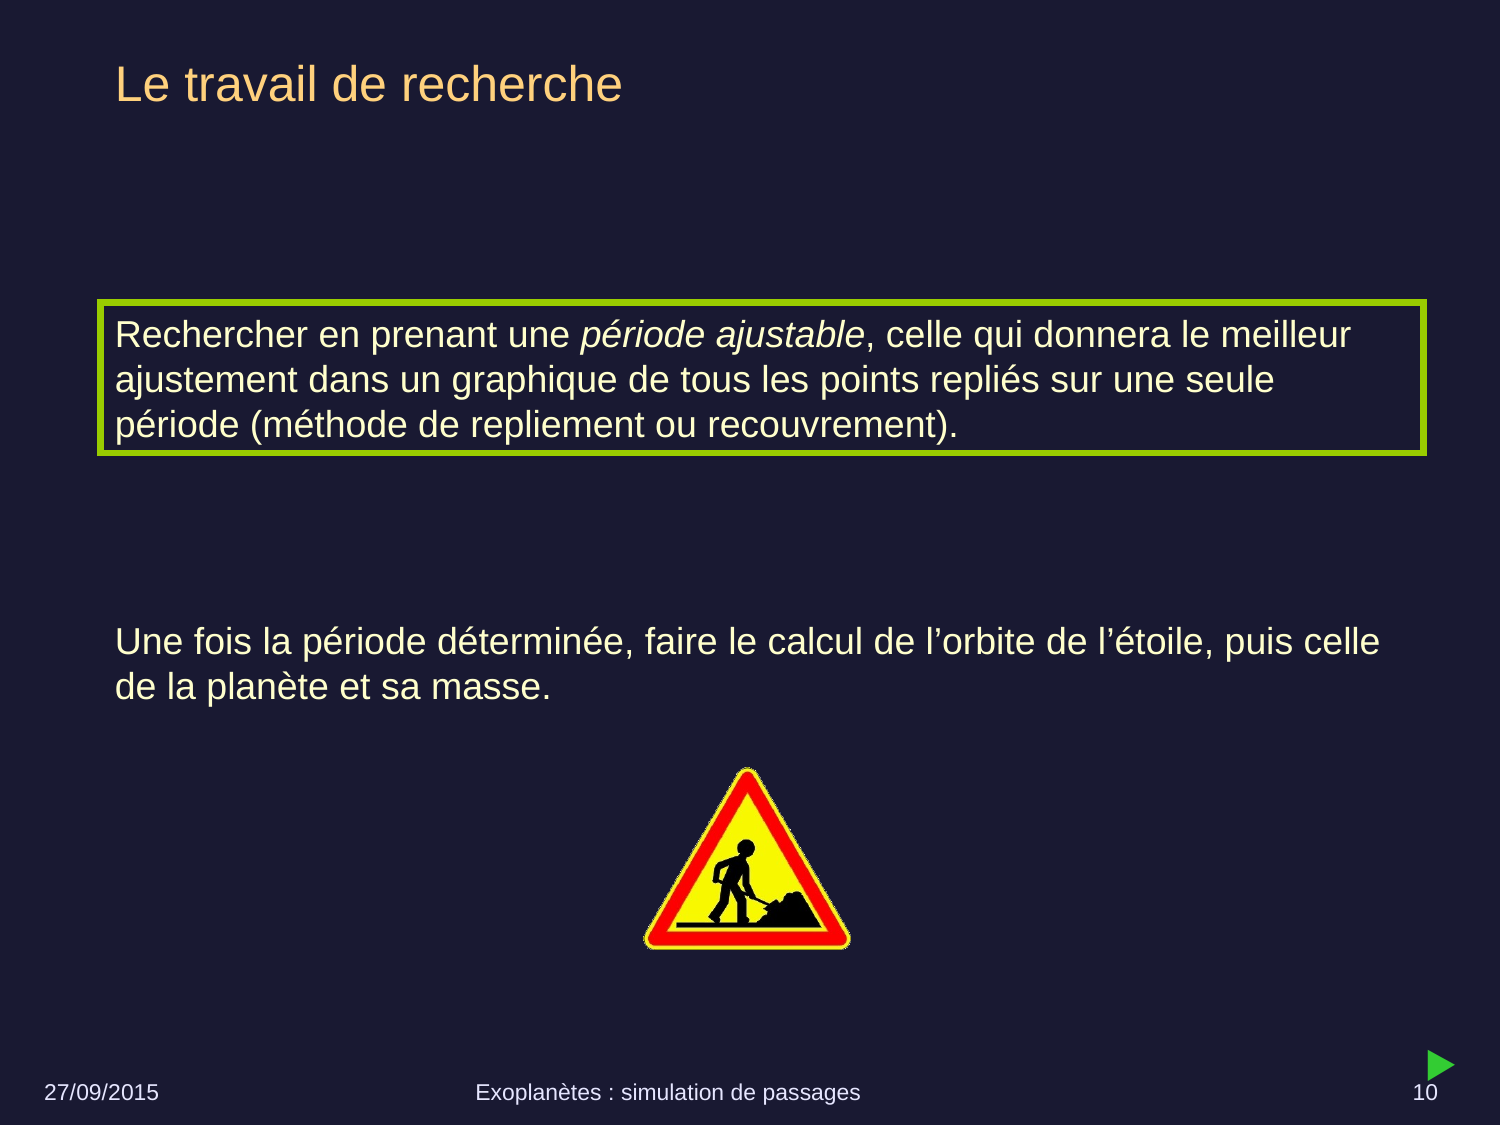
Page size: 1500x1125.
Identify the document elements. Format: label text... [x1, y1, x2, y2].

text_box  [1409, 1034, 1475, 1096]
text_box Le travail de recherche [100, 44, 639, 120]
text_box Une fois la période déterminée, faire le calcul de l’orbite de l’étoile, puis celle de la planète et sa masse. [100, 609, 1424, 715]
text_box Rechercher en prenant une période ajustable, celle qui donnera le meilleur ajustement dans un graphique de tous les points repliés sur une seule période (méthode de repliement ou recouvrement). [100, 302, 1424, 454]
picture [643, 767, 851, 950]
